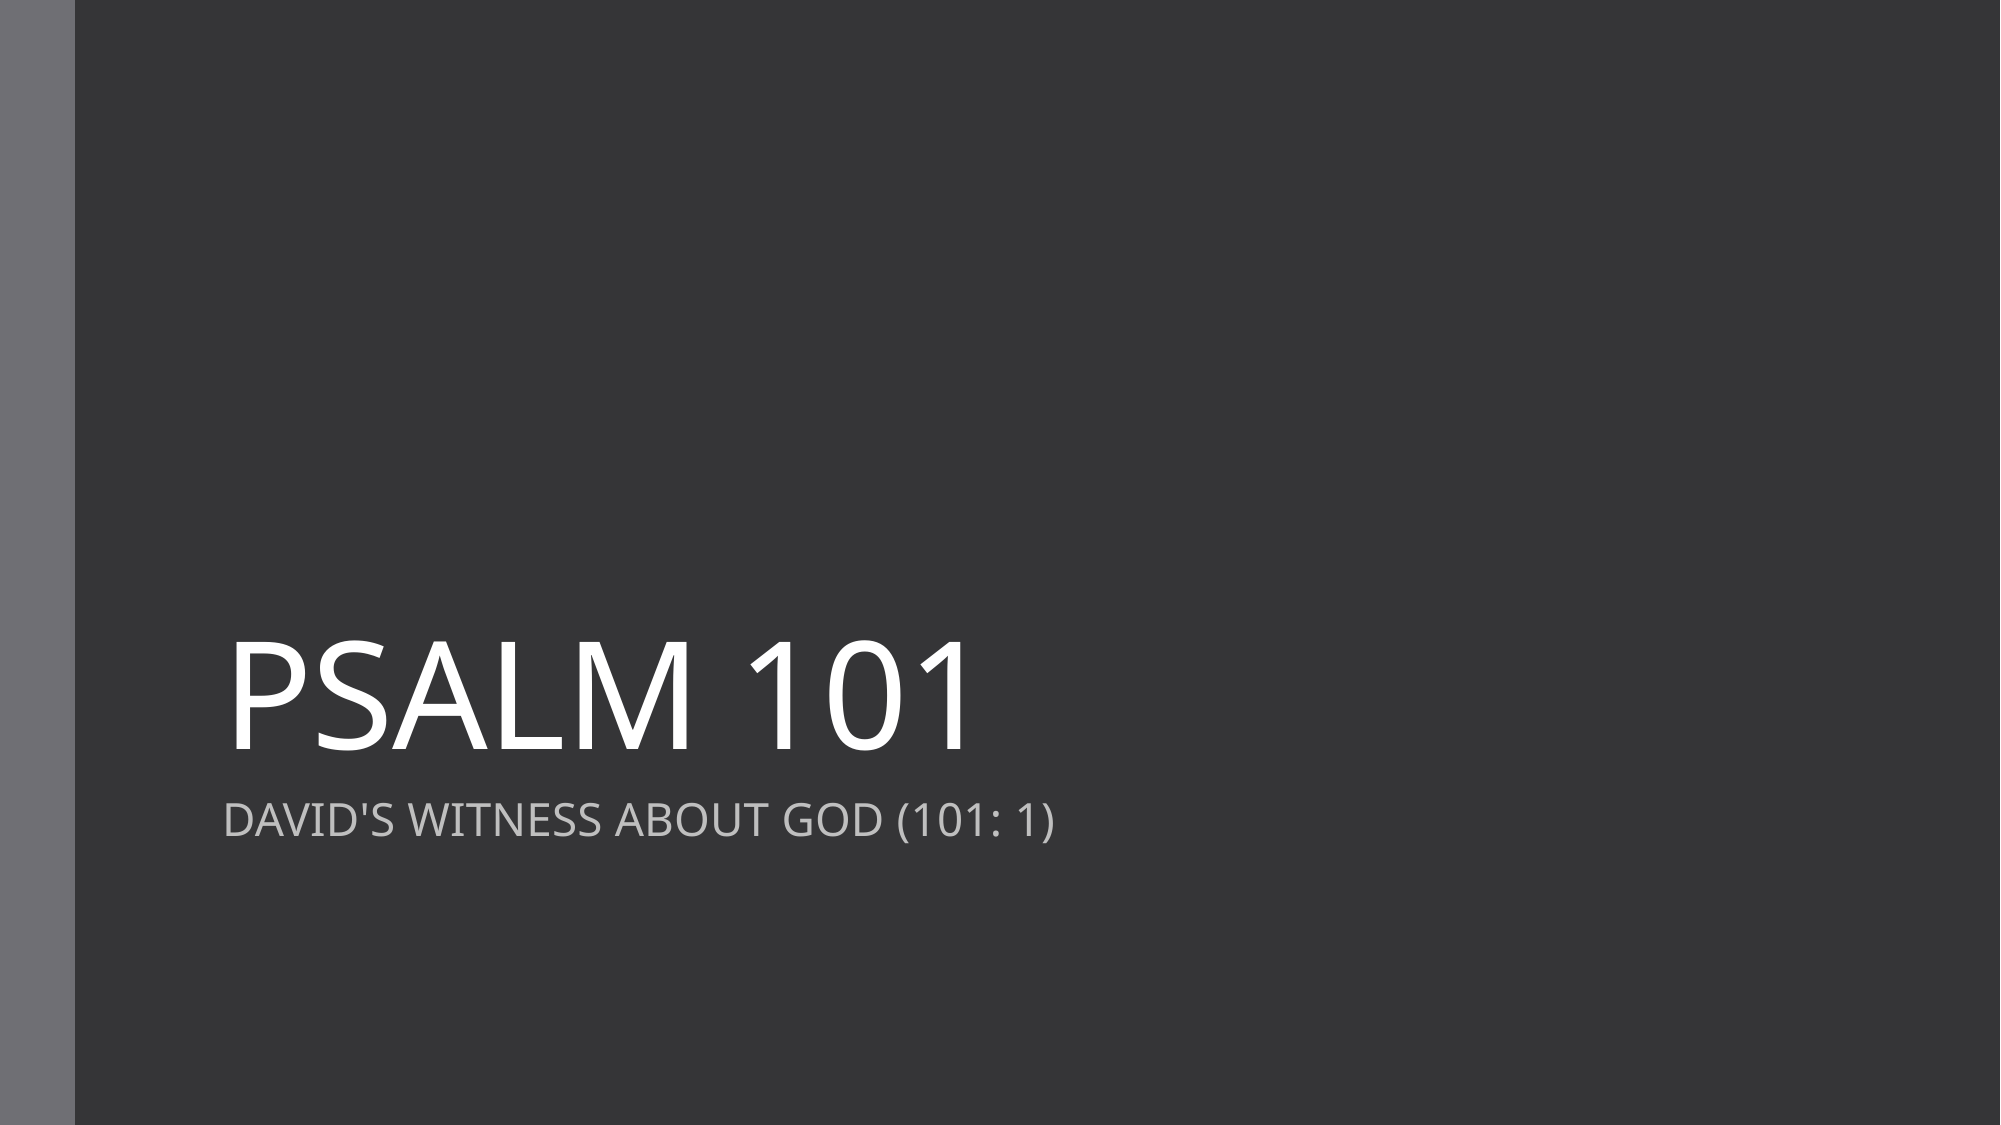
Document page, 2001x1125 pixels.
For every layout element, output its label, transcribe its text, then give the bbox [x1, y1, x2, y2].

subtitle DAVID'S WITNESS ABOUT GOD (101: 1) [206, 787, 1752, 1066]
title PSALM 101 [206, 124, 1752, 787]
